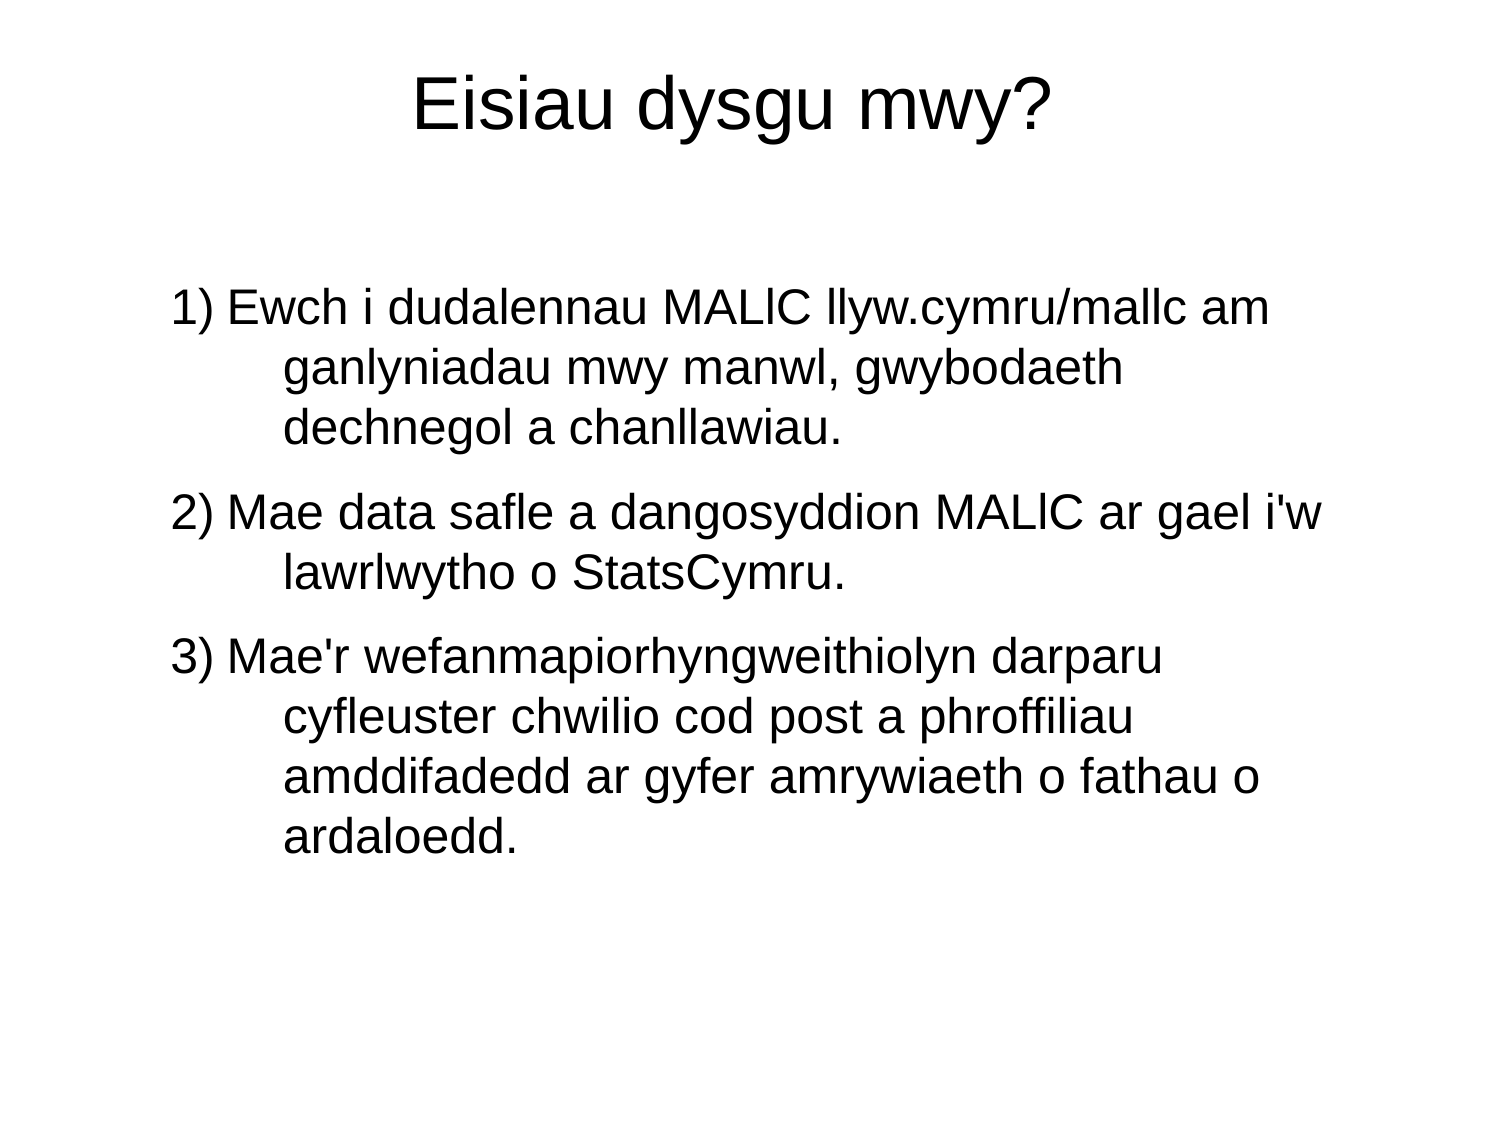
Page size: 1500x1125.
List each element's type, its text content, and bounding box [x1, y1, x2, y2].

text_box Ewch i dudalennau MALlC llyw.cymru/mallc am ganlyniadau mwy manwl, gwybodaeth dechnegol a chanllawiau. Mae data safle a dangosyddion MALlC ar gael i'w lawrlwytho o StatsCymru. Mae'r wefan mapio rhyngweithiol yn darparu cyfleuster chwilio cod post a phroffiliau amddifadedd ar gyfer amrywiaeth o fathau o ardaloedd. [155, 206, 1343, 879]
text_box Eisiau dysgu mwy? [82, 46, 1384, 153]
